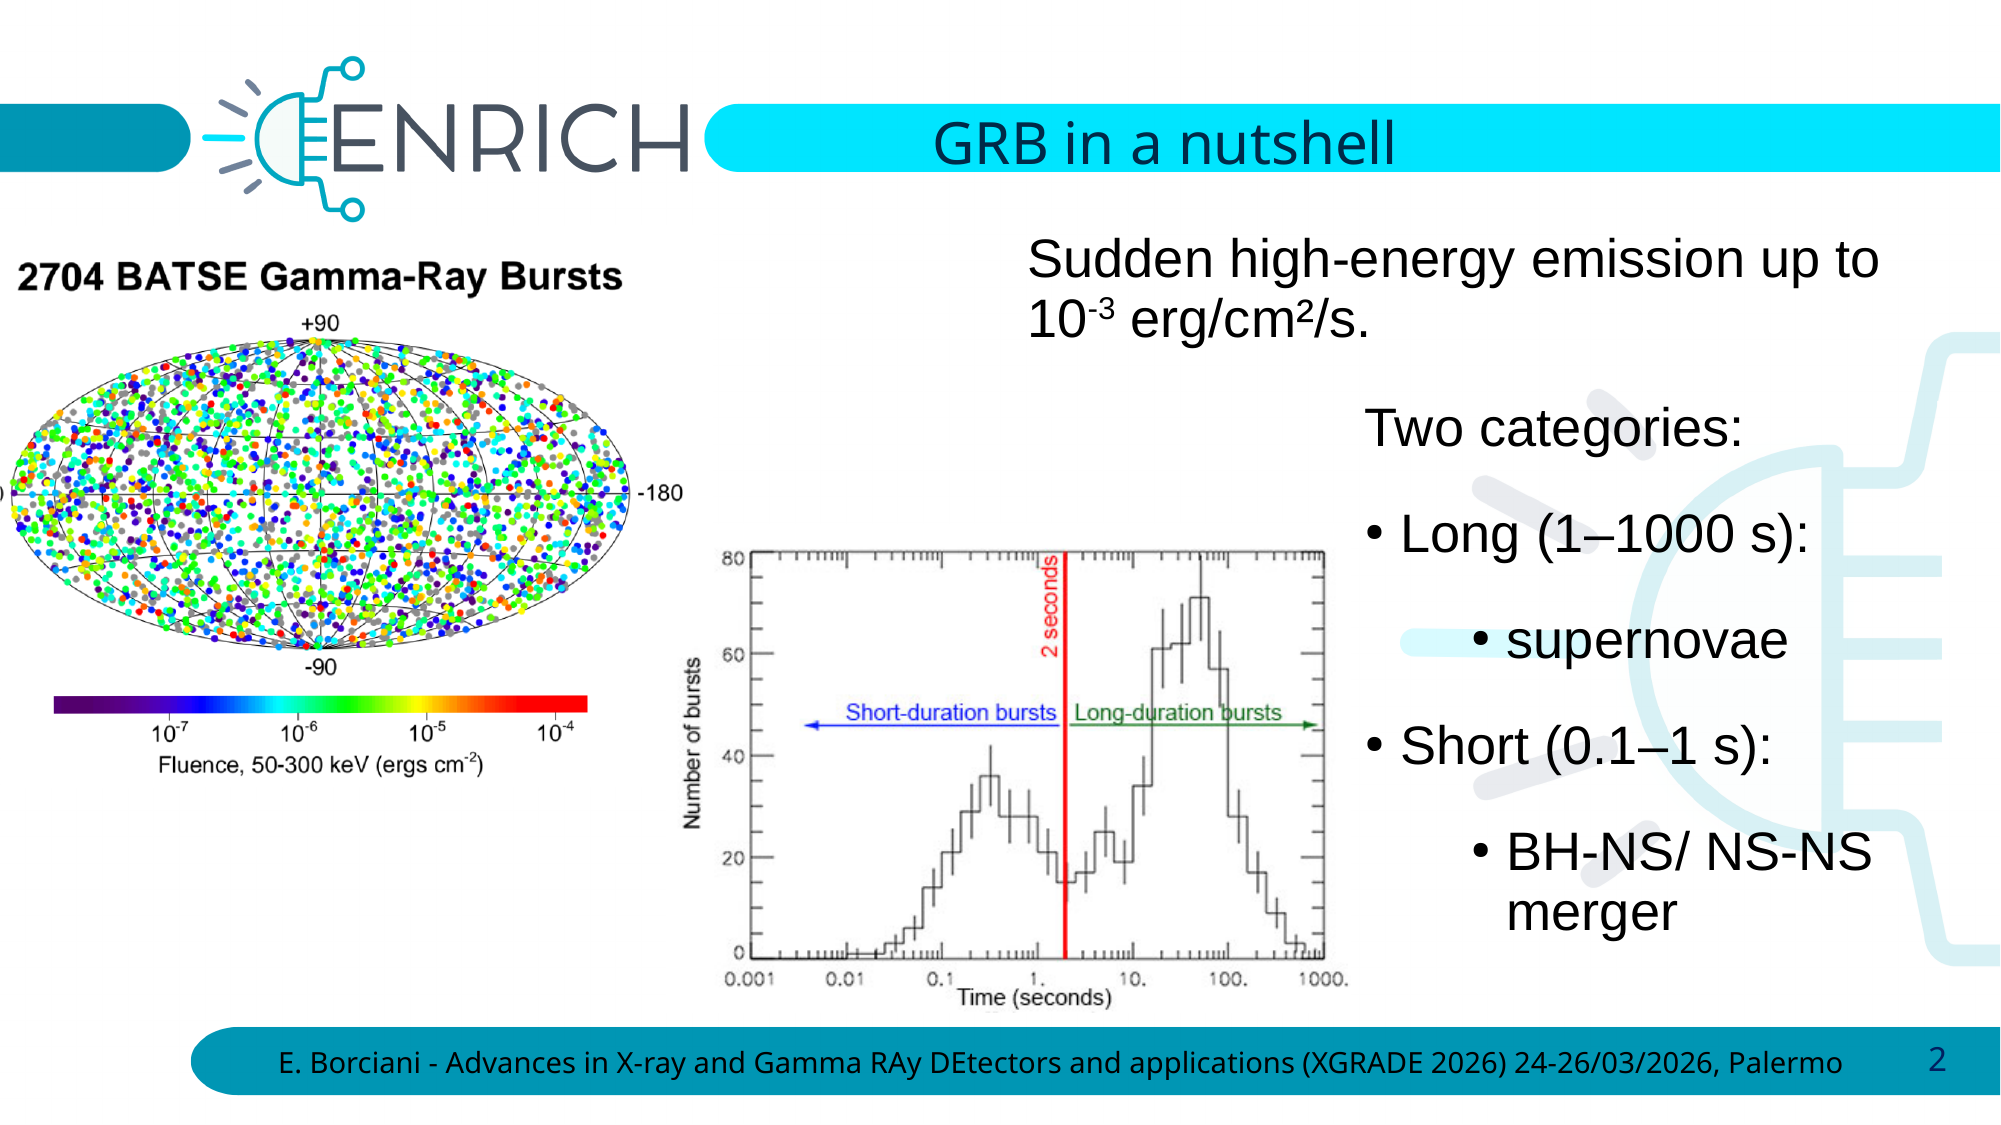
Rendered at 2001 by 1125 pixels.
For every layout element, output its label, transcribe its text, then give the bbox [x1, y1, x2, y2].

text_box E. Borciani - Advances in X-ray and Gamma RAy DEtectors and applications (XGRADE 2026) 24-26/03/2026, Palermo [155, 1037, 1512, 1087]
slide_number <number> [1512, 1031, 1963, 1092]
picture [0, 0, 2001, 1125]
text_box Sudden high-energy emission up to 10-3 erg/cm²/s.​ [1012, 220, 1937, 376]
text_box Two categories:​ Long (1–1000 s):​ supernovae​ Short (0.1–1 s): ​ BH-NS/ NS-NS merger​ [1350, 389, 1988, 976]
text_box GRB in a nutshell [917, 98, 1688, 184]
